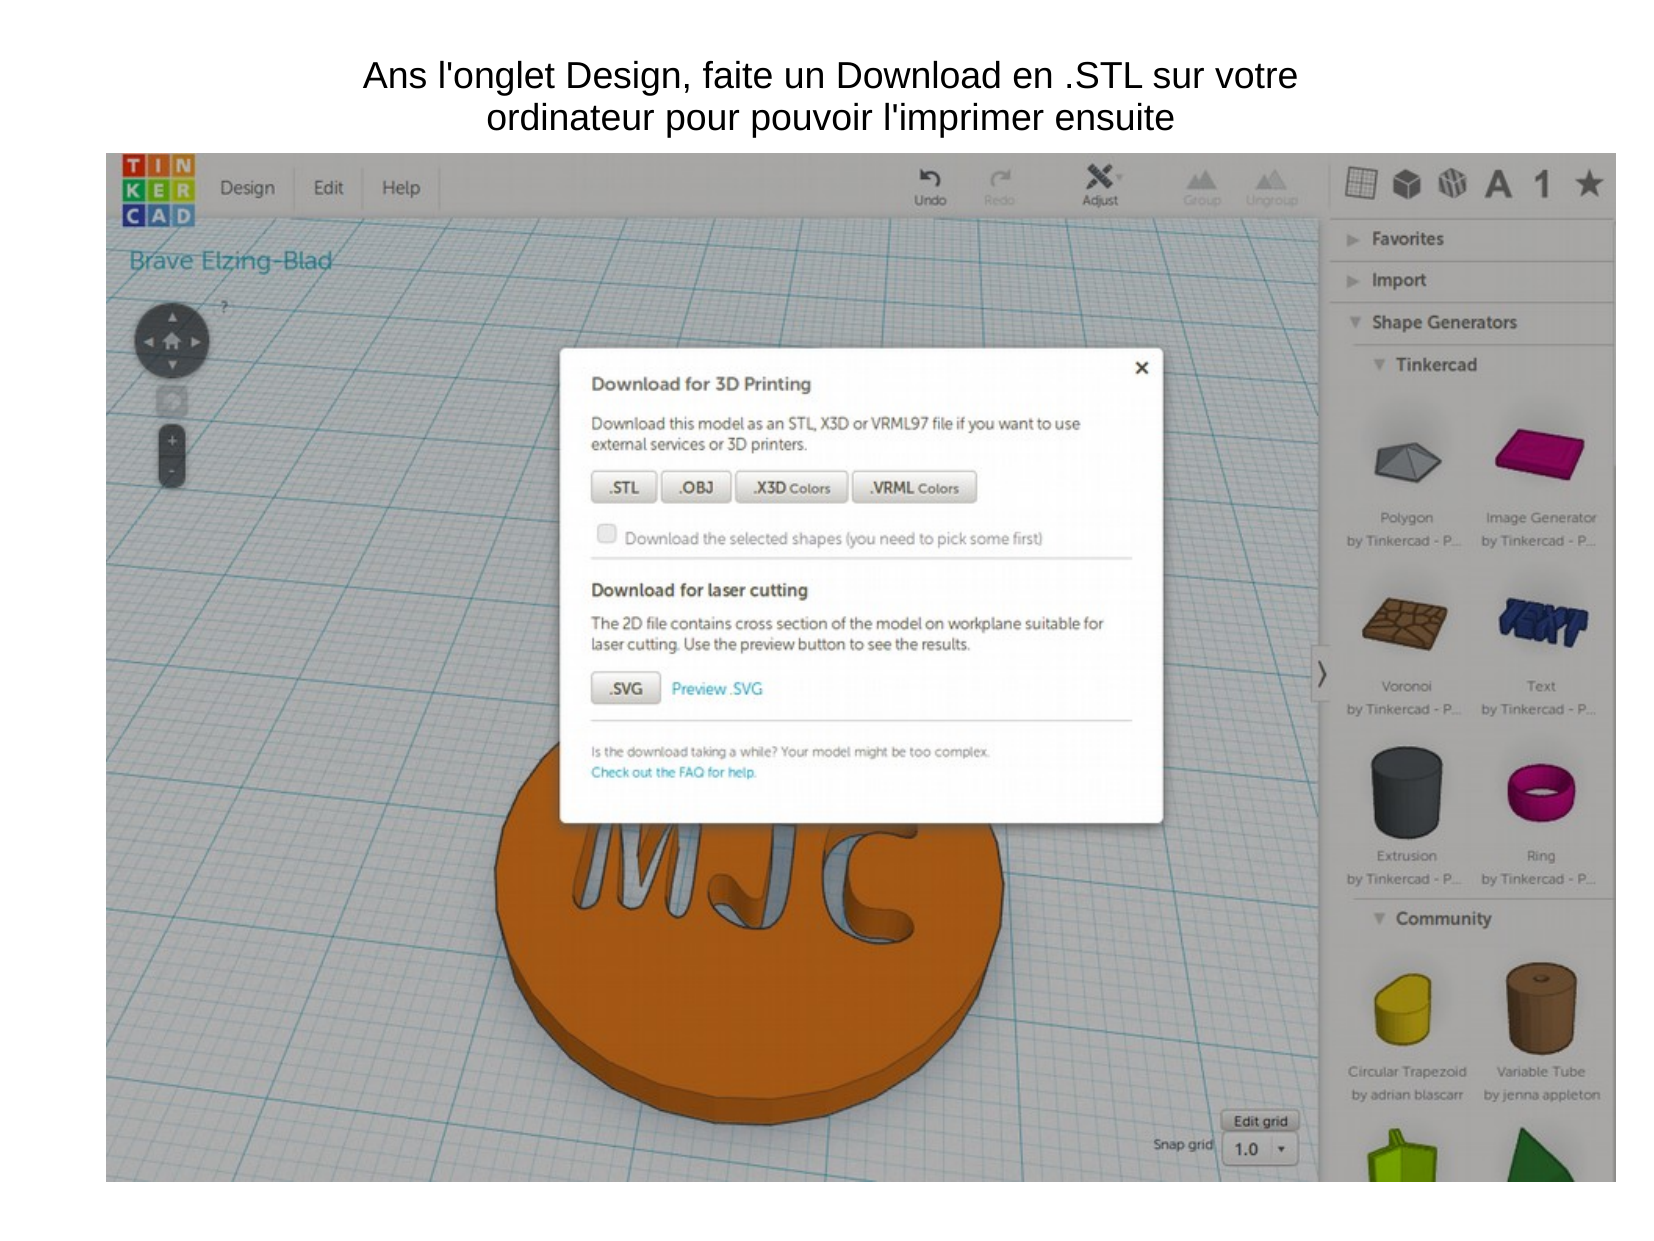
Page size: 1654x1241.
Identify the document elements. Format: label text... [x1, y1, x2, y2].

text_box Ans l'onglet Design, faite un Download en .STL sur votre ordinateur pour pouvoir l'imprimer ensuite [315, 47, 1347, 147]
picture [106, 153, 1616, 1182]
